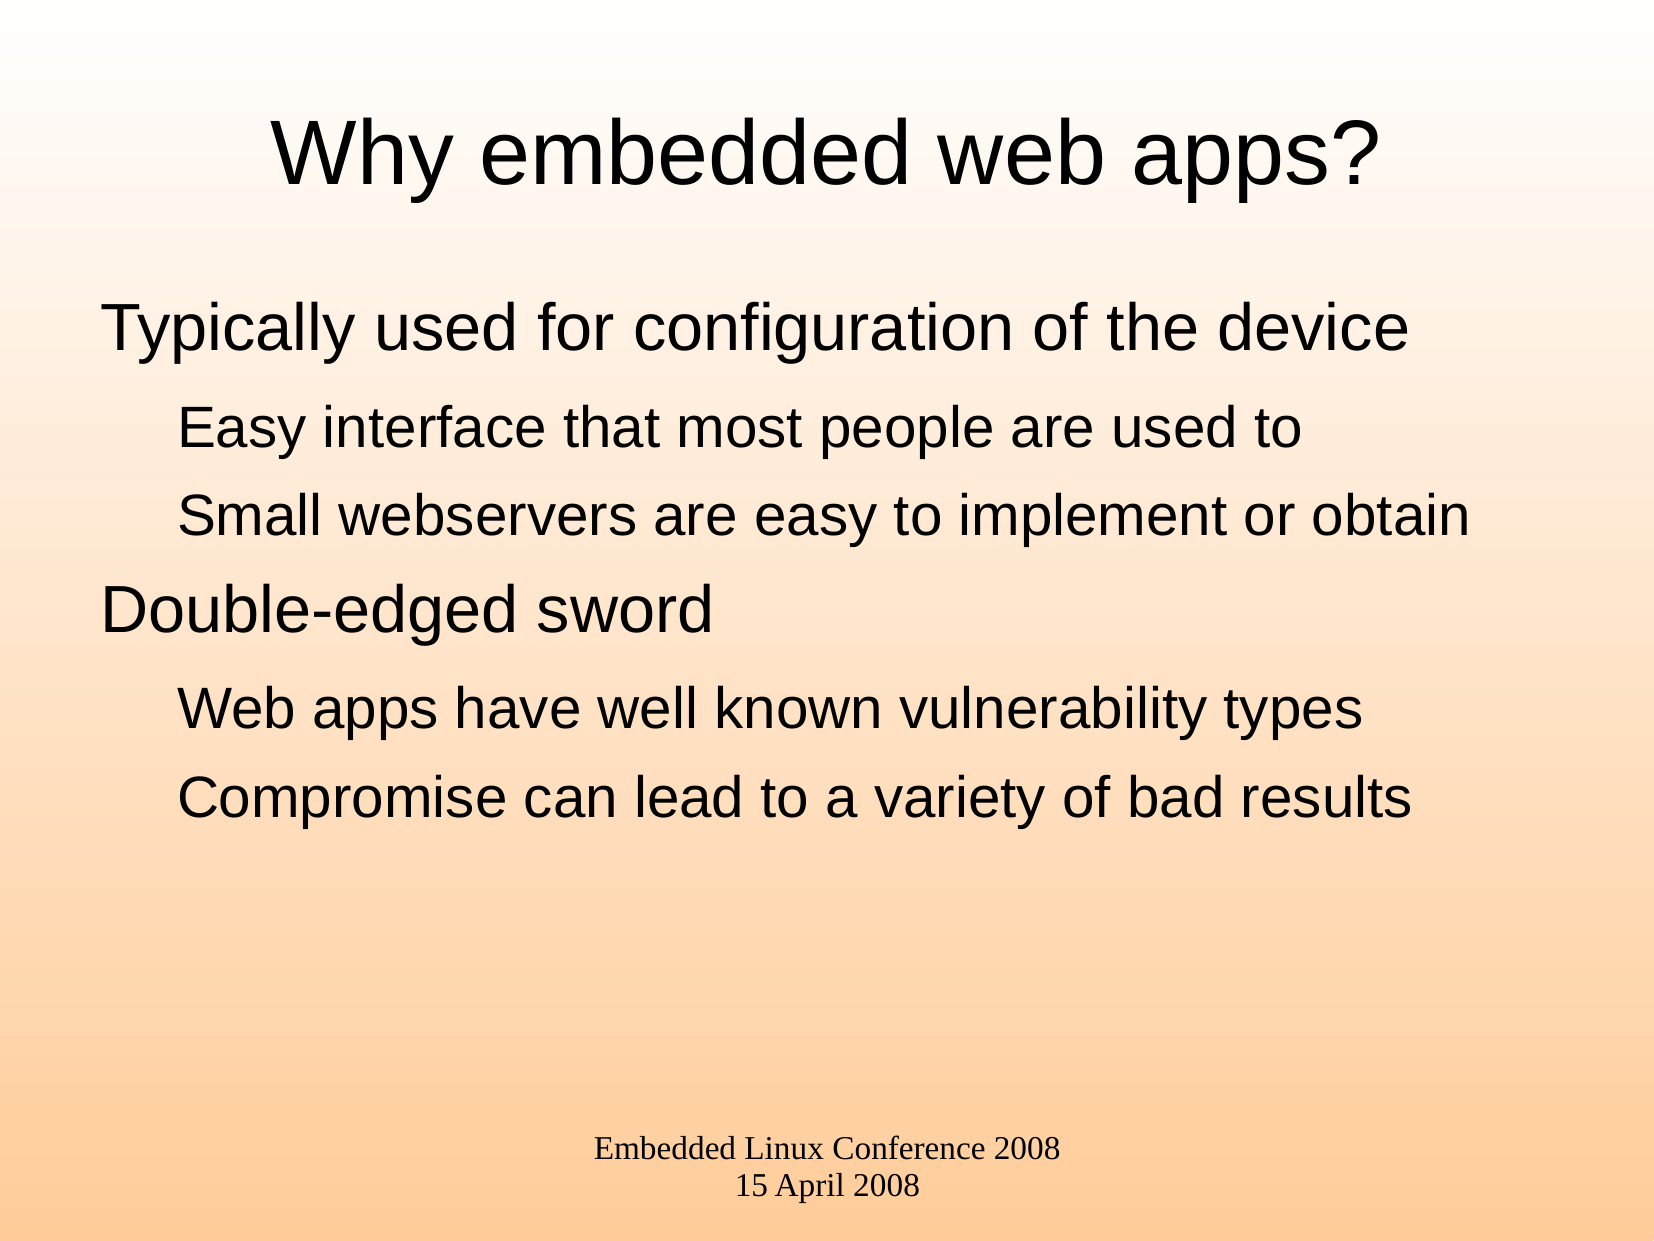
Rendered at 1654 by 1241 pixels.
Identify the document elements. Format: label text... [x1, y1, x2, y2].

list Typically used for configuration of the device Easy interface that most people are used to Small webservers are easy to implement or obtain Double-edged sword Web apps have well known vulnerability types Compromise can lead to a variety of bad results [82, 290, 1571, 1094]
title Why embedded web apps? [82, 56, 1571, 250]
